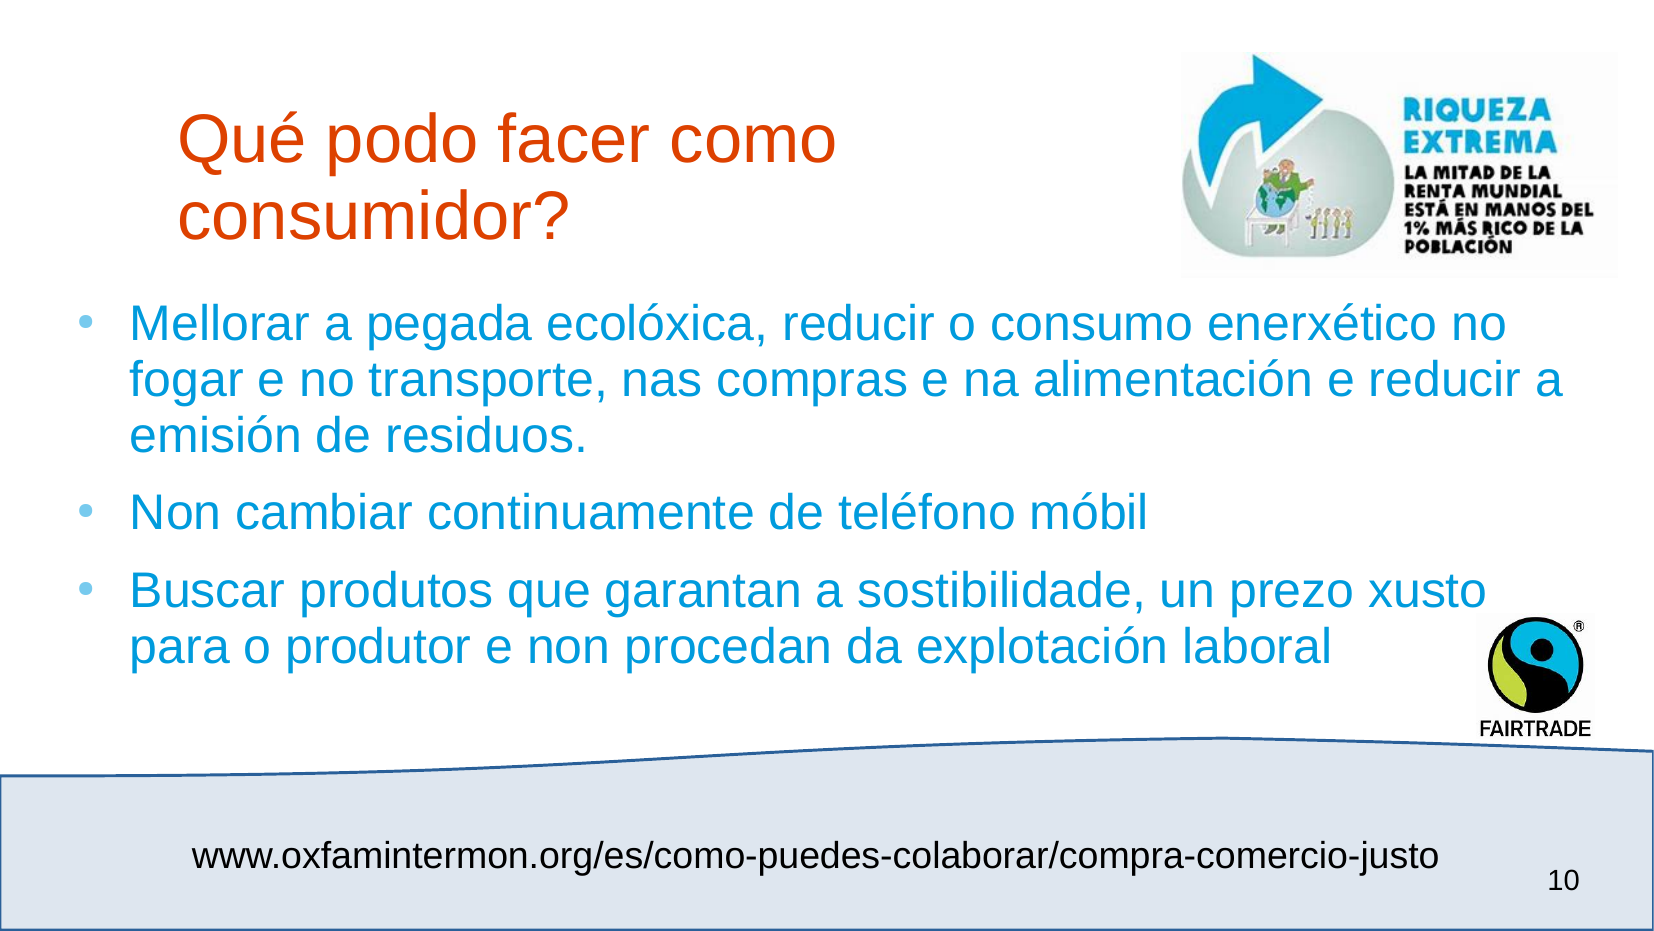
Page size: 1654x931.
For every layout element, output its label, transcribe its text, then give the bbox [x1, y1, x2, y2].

list Mellorar a pegada ecolóxica, reducir o consumo enerxético no fogar e no transporte, nas compras e na alimentación e reducir a emisión de residuos. Non cambiar continuamente de teléfono móbil Buscar produtos que garantan a sostibilidade, un prezo xusto para o produtor e non procedan da explotación laboral [59, 295, 1595, 739]
title Qué podo facer como consumidor? [177, 88, 1004, 266]
picture [1181, 52, 1618, 278]
text_box www.oxfamintermon.org/es/como-puedes-colaborar/compra-comercio-justo [177, 826, 1536, 884]
picture [1476, 613, 1595, 739]
